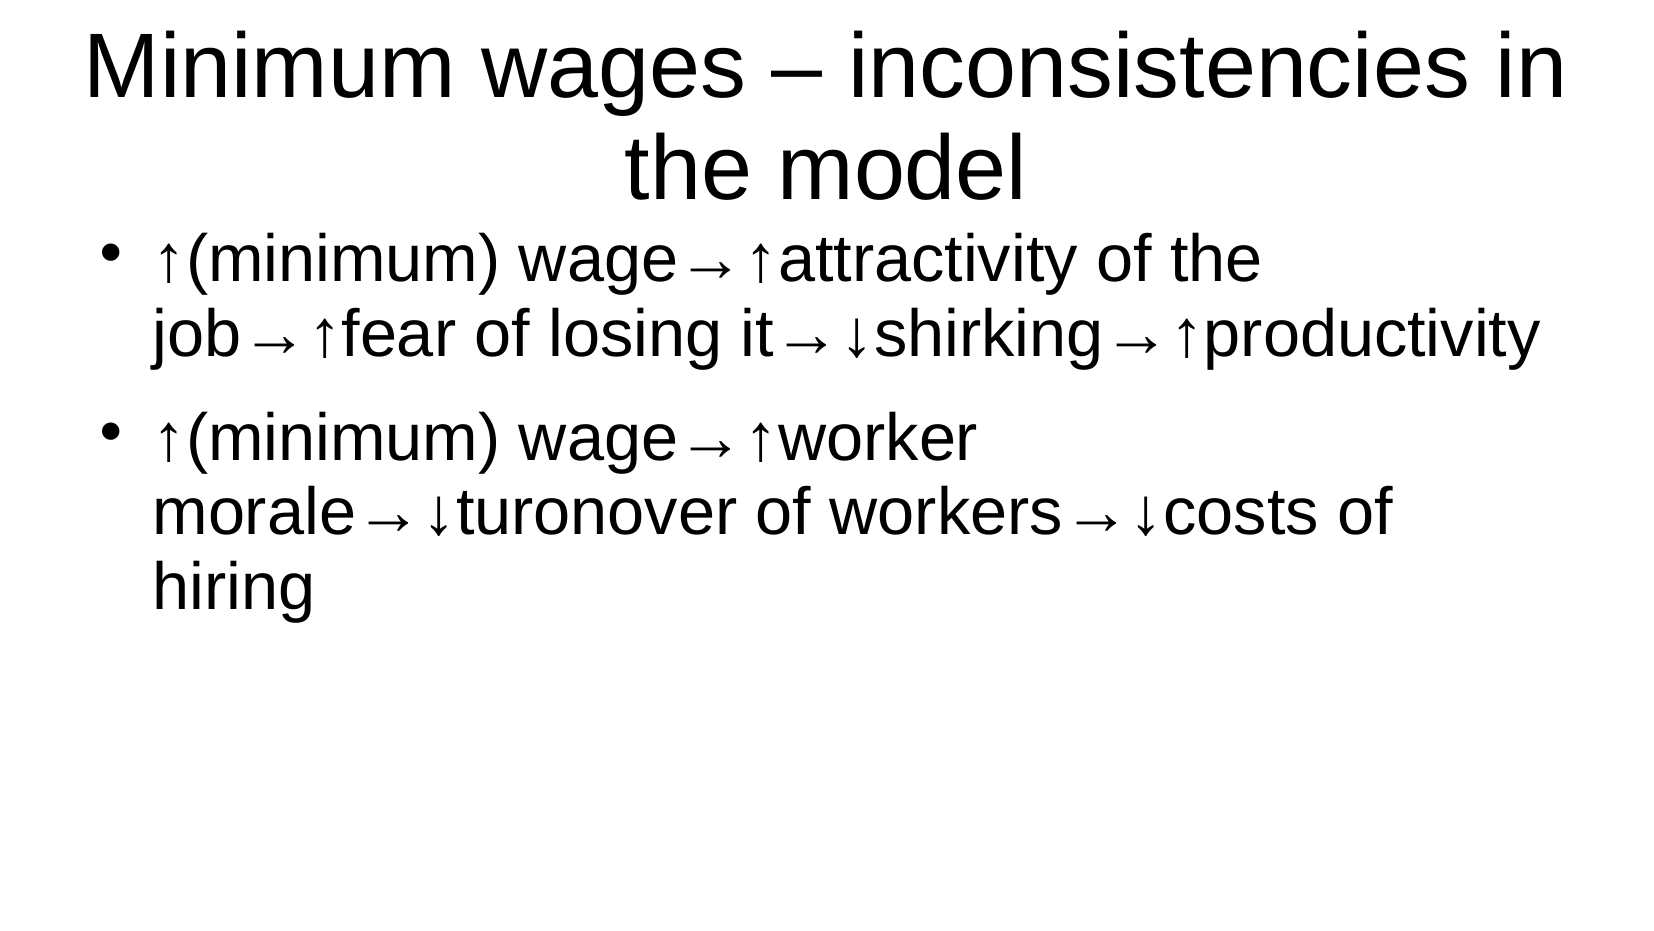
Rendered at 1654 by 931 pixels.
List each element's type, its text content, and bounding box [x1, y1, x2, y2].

list ↑(minimum) wage→↑attractivity of the job→↑fear of losing it→↓shirking→↑productivity ↑(minimum) wage→↑worker morale→↓turonover of workers→↓costs of hiring [82, 217, 1571, 758]
title Minimum wages – inconsistencies in the model [82, 37, 1571, 193]
